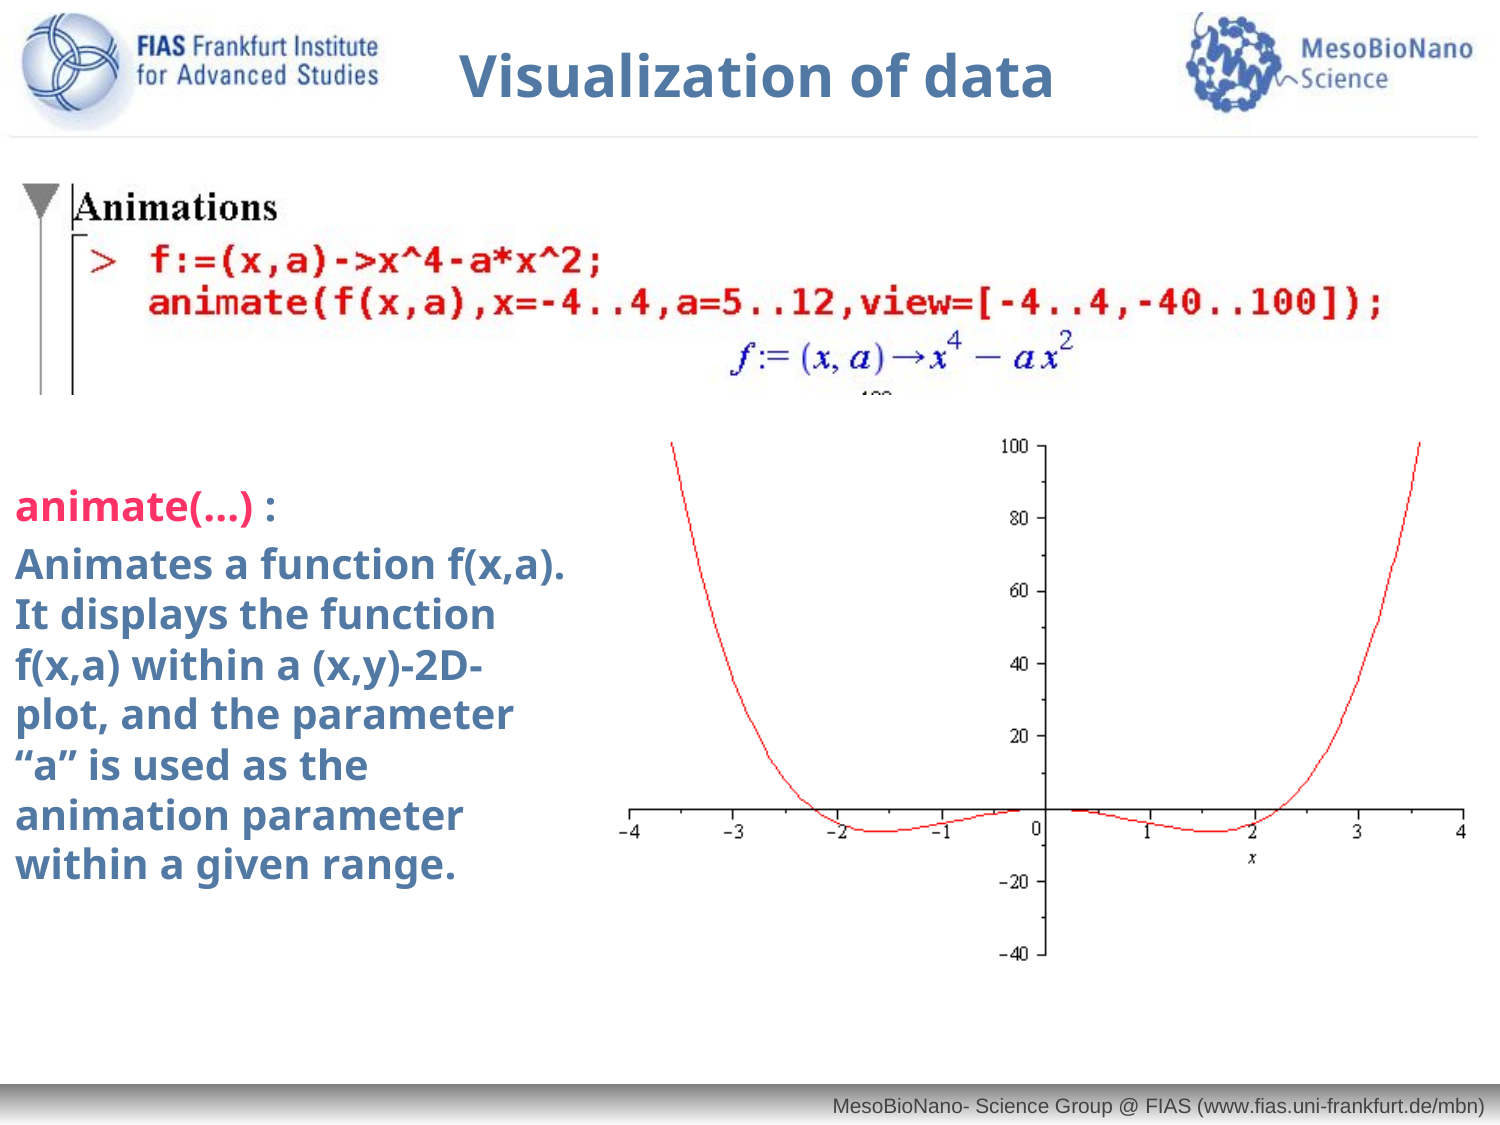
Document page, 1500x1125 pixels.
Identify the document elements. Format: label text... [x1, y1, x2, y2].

picture [607, 425, 1477, 975]
picture [5, 170, 1437, 396]
text_box animate(...) : Animates a function f(x,a). It displays the function f(x,a) within a (x,y)-2D-plot, and the parameter “a” is used as the animation parameter within a given range. [0, 472, 591, 946]
title Visualization of data [0, 0, 1499, 148]
